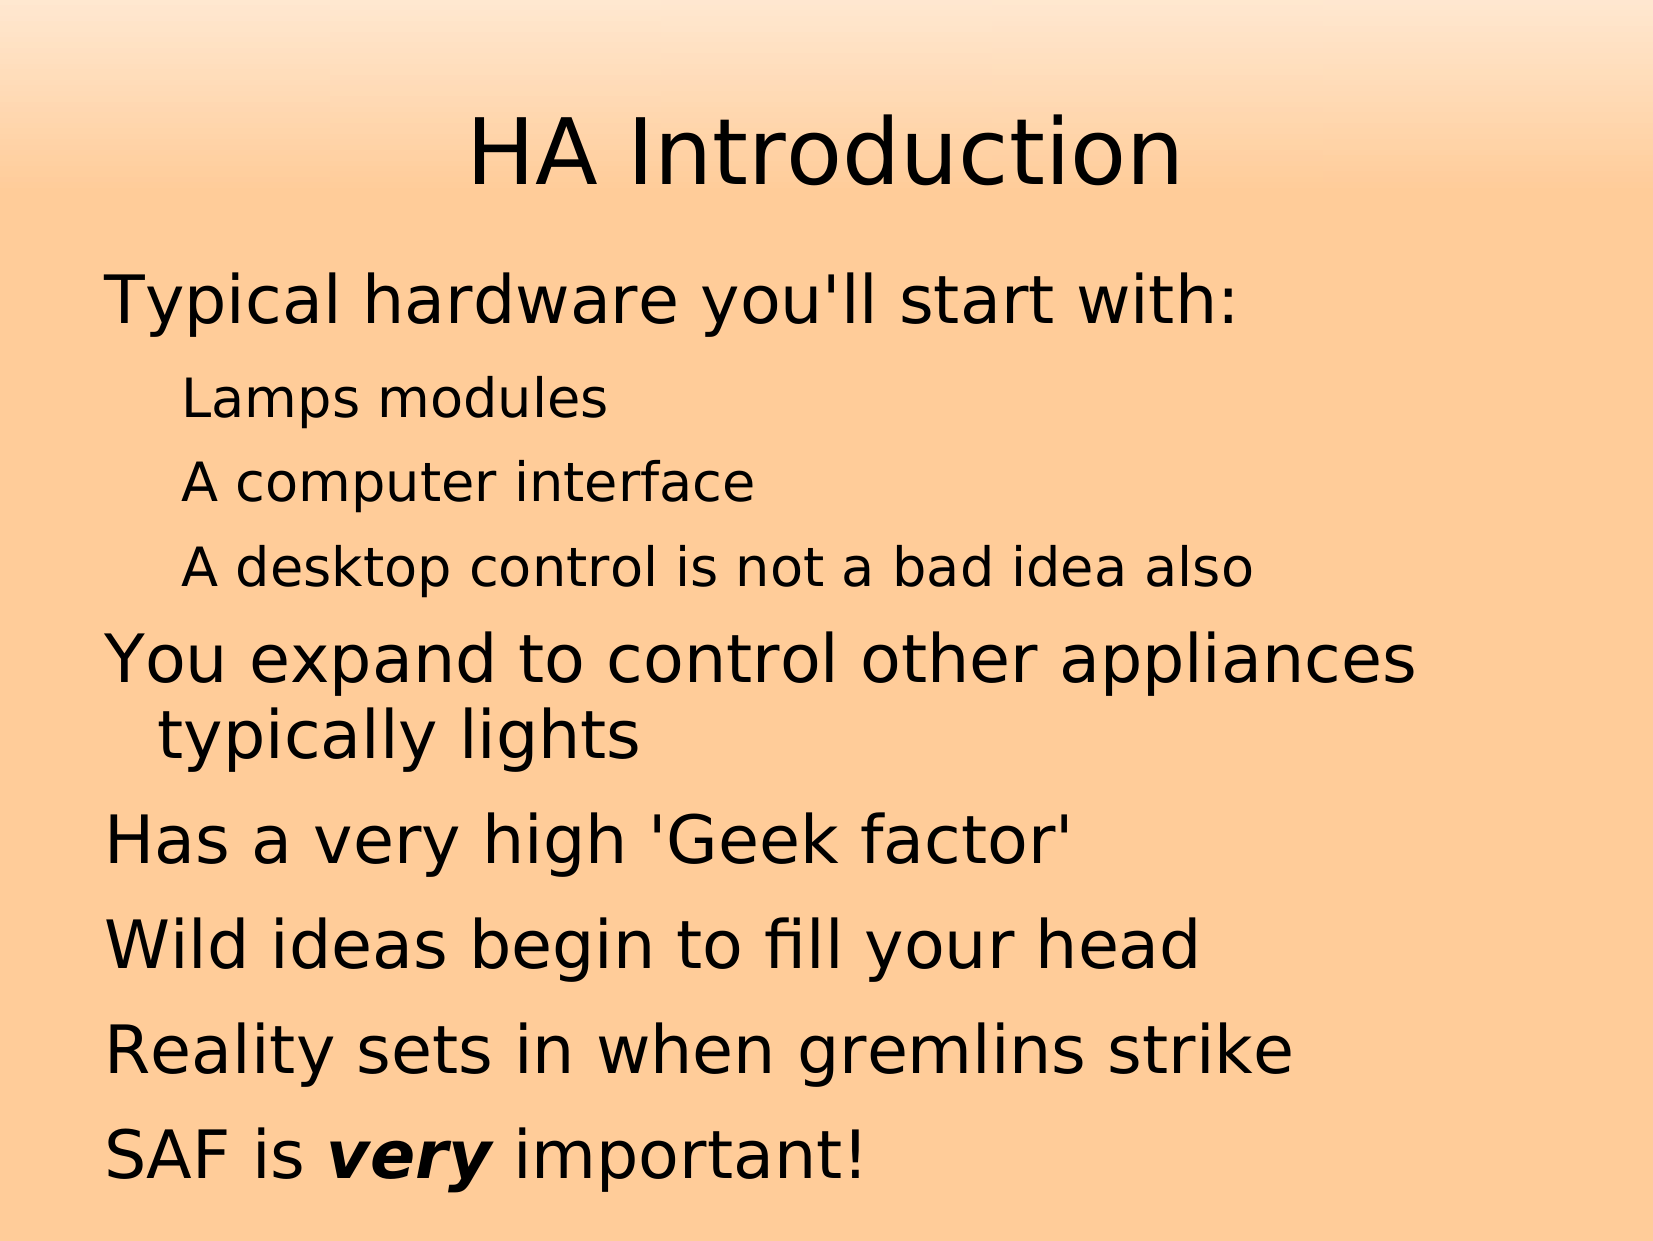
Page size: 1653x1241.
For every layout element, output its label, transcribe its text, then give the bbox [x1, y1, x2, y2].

title HA Introduction [82, 49, 1571, 257]
list Typical hardware you'll start with: Lamps modules A computer interface A desktop control is not a bad idea also You expand to control other appliances typically lights Has a very high 'Geek factor' Wild ideas begin to fill your head Reality sets in when gremlins strike SAF is very important! [87, 262, 1575, 1215]
picture [0, 0, 1653, 188]
